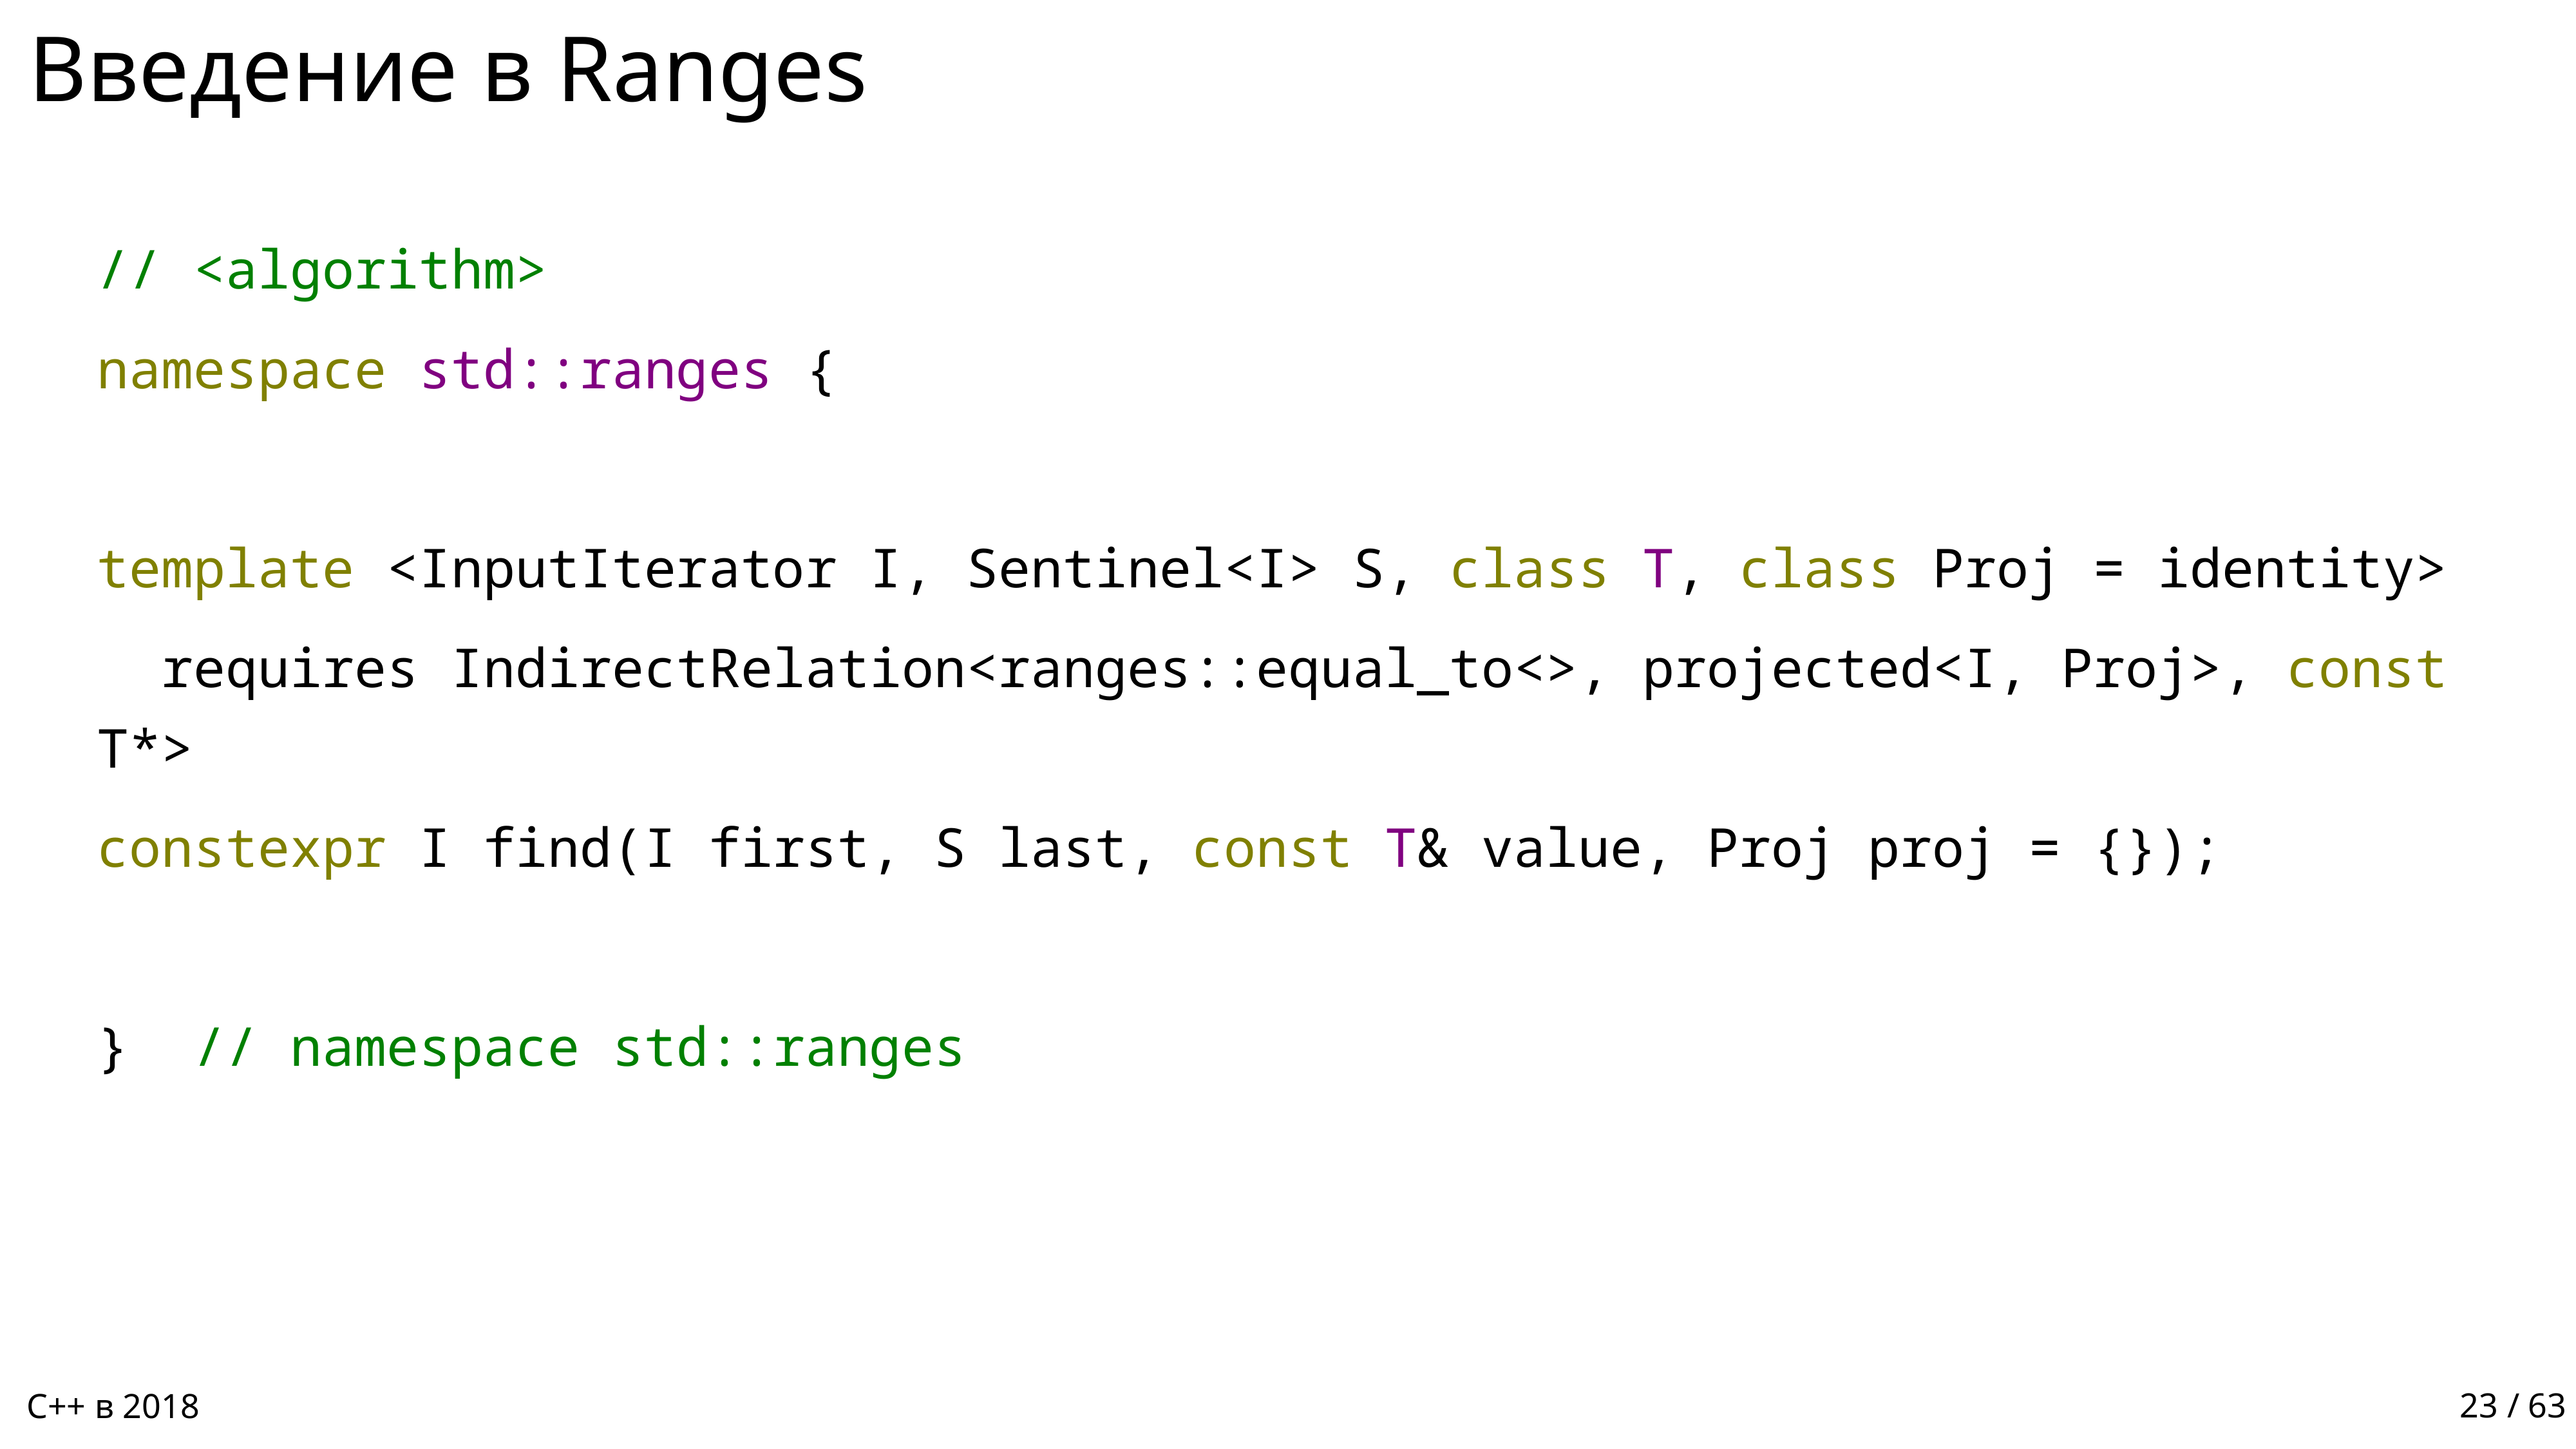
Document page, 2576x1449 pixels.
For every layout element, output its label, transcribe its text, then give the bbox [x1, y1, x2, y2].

list <number> / 63 [1479, 1376, 2576, 1431]
list // <algorithm> namespace std::ranges { template <InputIterator I, Sentinel<I> S, class T, class Proj = identity> requires IndirectRelation<ranges::equal_to<>, projected<I, Proj>, const T*> constexpr I find(I first, S last, const T& value, Proj proj = {}); } // namespace std::ranges [87, 214, 2551, 1382]
title Введение в Ranges [19, 19, 2551, 155]
list C++ в 2018 [17, 1376, 1114, 1431]
